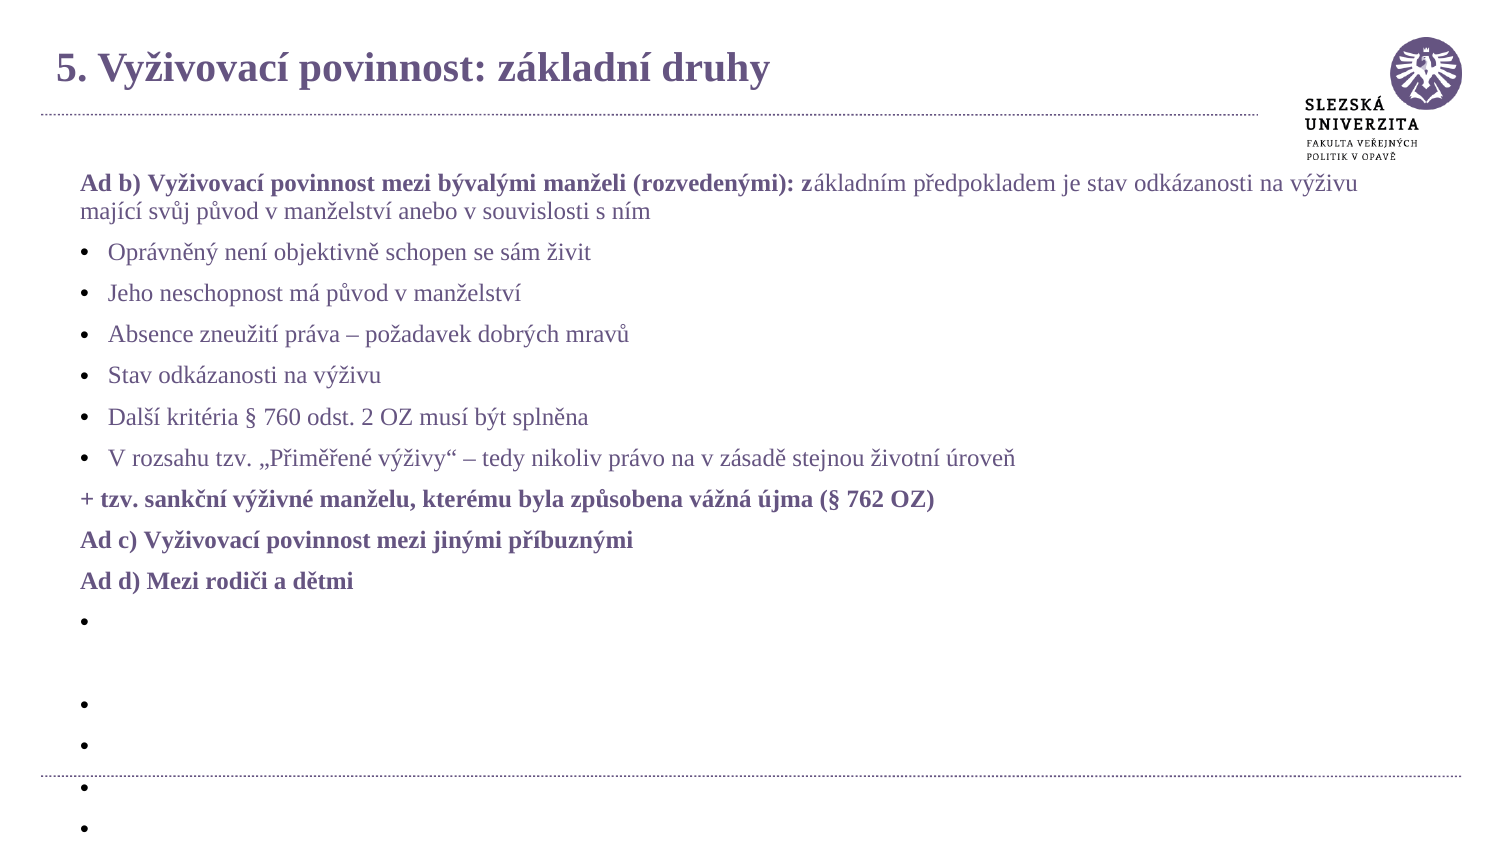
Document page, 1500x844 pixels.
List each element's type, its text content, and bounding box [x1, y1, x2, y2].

title 5. Vyživovací povinnost: základní druhy [41, 32, 1220, 116]
text_box Ad b) Vyživovací povinnost mezi bývalými manželi (rozvedenými): základním předpokladem je stav odkázanosti na výživu mající svůj původ v manželství anebo v souvislosti s ním Oprávněný není objektivně schopen se sám živit Jeho neschopnost má původ v manželství Absence zneužití práva – požadavek dobrých mravů Stav odkázanosti na výživu Další kritéria § 760 odst. 2 OZ musí být splněna V rozsahu tzv. „Přiměřené výživy“ – tedy nikoliv právo na v zásadě stejnou životní úroveň + tzv. sankční výživné manželu, kterému byla způsobena vážná újma (§ 762 OZ) Ad c) Vyživovací povinnost mezi jinými příbuznými Ad d) Mezi rodiči a dětmi [64, 161, 1385, 784]
